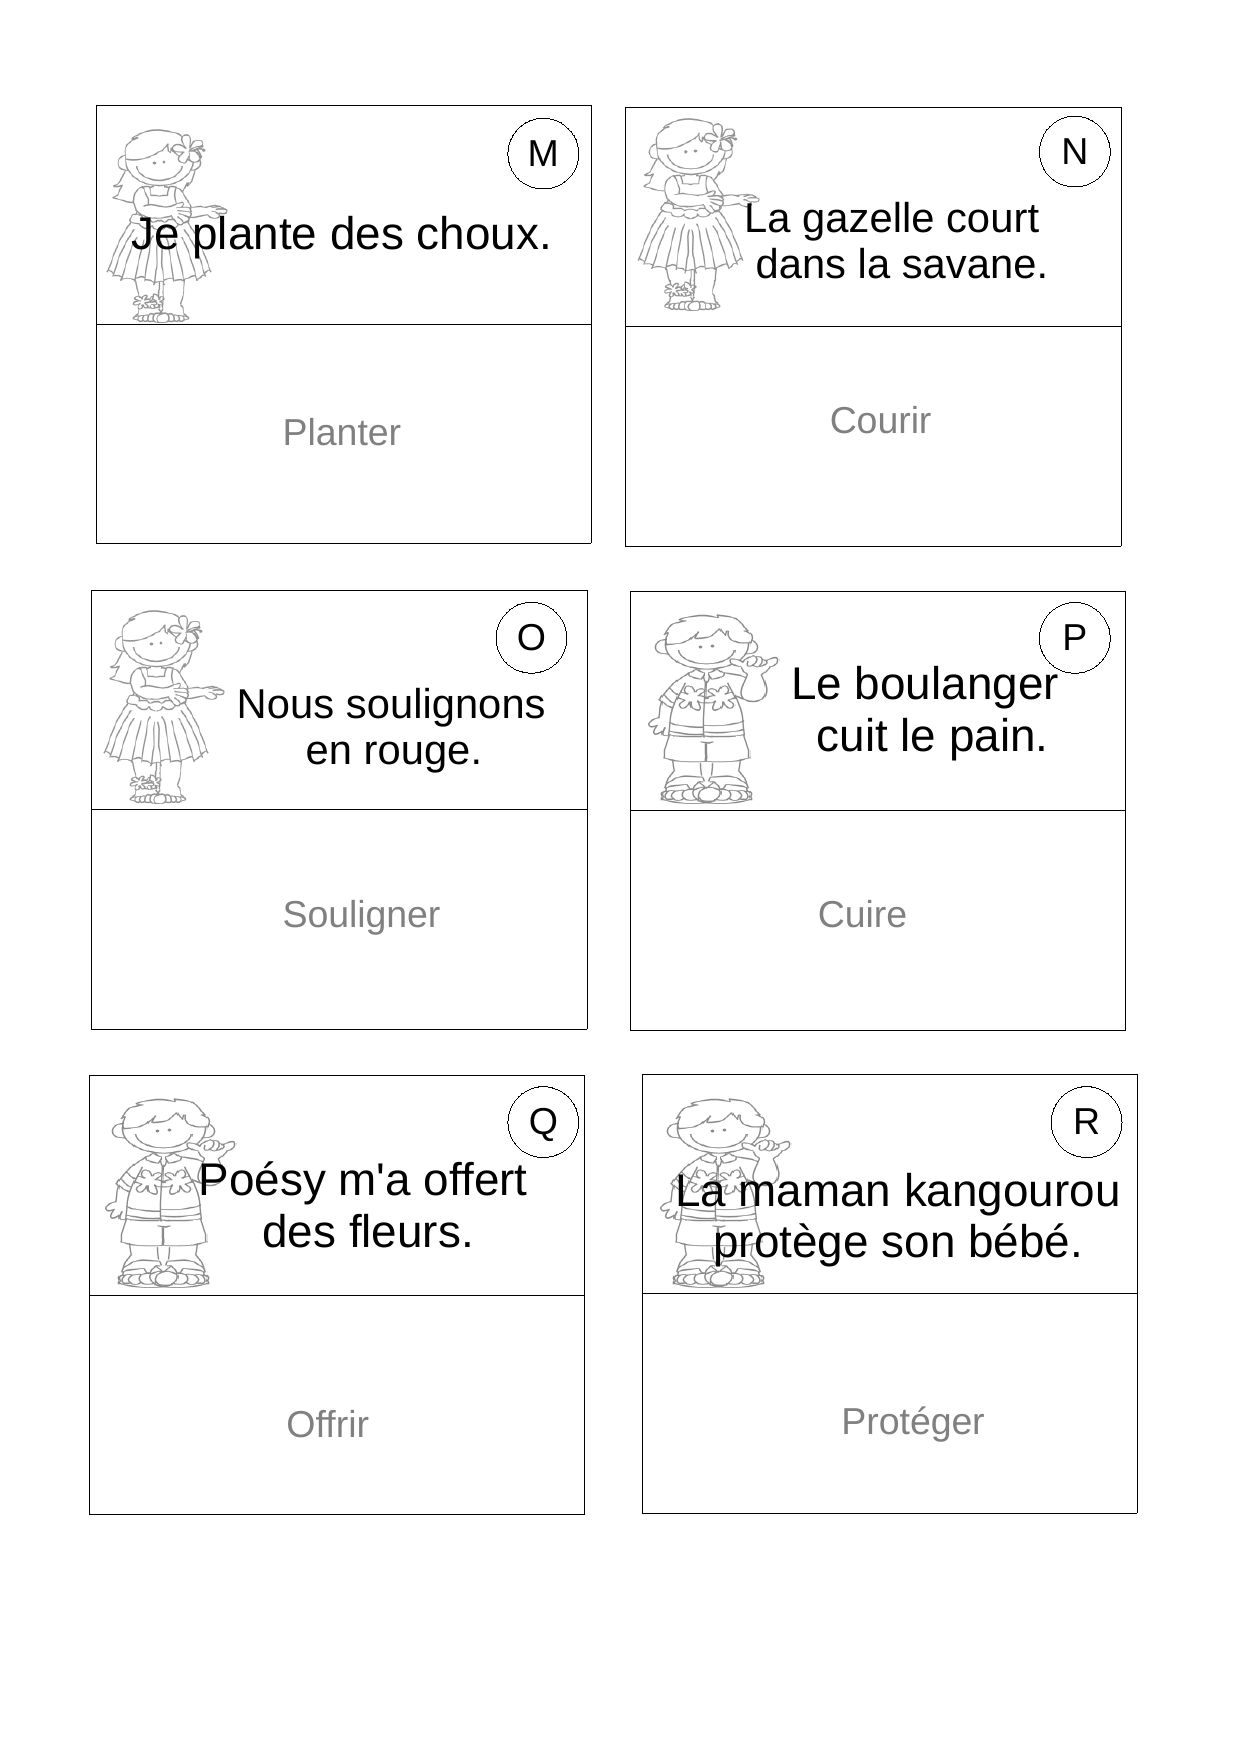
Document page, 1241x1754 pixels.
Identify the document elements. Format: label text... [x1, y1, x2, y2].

picture [637, 118, 760, 311]
text_box Le boulanger cuit le pain. [776, 650, 1087, 768]
table_header [97, 106, 591, 324]
text_box Offrir [271, 1395, 427, 1453]
text_box M [507, 118, 579, 189]
table_header [626, 108, 1121, 326]
text_box R [1051, 1086, 1123, 1158]
picture [103, 610, 225, 804]
table_cell [643, 1294, 1137, 1513]
text_box Poésy m'a offert des fleurs. [183, 1146, 556, 1264]
table_cell [92, 810, 587, 1029]
table_header [643, 1075, 1137, 1293]
text_box La maman kangourou protège son bébé. [660, 1157, 1136, 1275]
picture [648, 614, 780, 804]
table_header [92, 591, 587, 809]
text_box Souligner [267, 885, 498, 943]
text_box Planter [267, 403, 438, 461]
text_box Courir [814, 391, 989, 449]
table_cell [97, 325, 591, 543]
text_box Cuire [803, 885, 954, 943]
text_box N [1039, 116, 1111, 187]
text_box Nous soulignons en rouge. [129, 673, 561, 782]
table_cell [631, 811, 1125, 1030]
picture [106, 129, 228, 323]
text_box Q [507, 1086, 579, 1158]
text_box Je plante des choux. [116, 200, 567, 267]
table_cell [90, 1296, 584, 1514]
picture [660, 1275, 792, 1288]
text_box Protéger [826, 1393, 1042, 1451]
text_box La gazelle court dans la savane. [729, 186, 1063, 296]
picture [660, 1098, 792, 1157]
text_box P [1039, 602, 1111, 674]
table_cell [626, 327, 1121, 546]
table_header [90, 1076, 584, 1295]
picture [105, 1098, 237, 1288]
table_header [631, 592, 1125, 810]
text_box O [496, 602, 567, 674]
